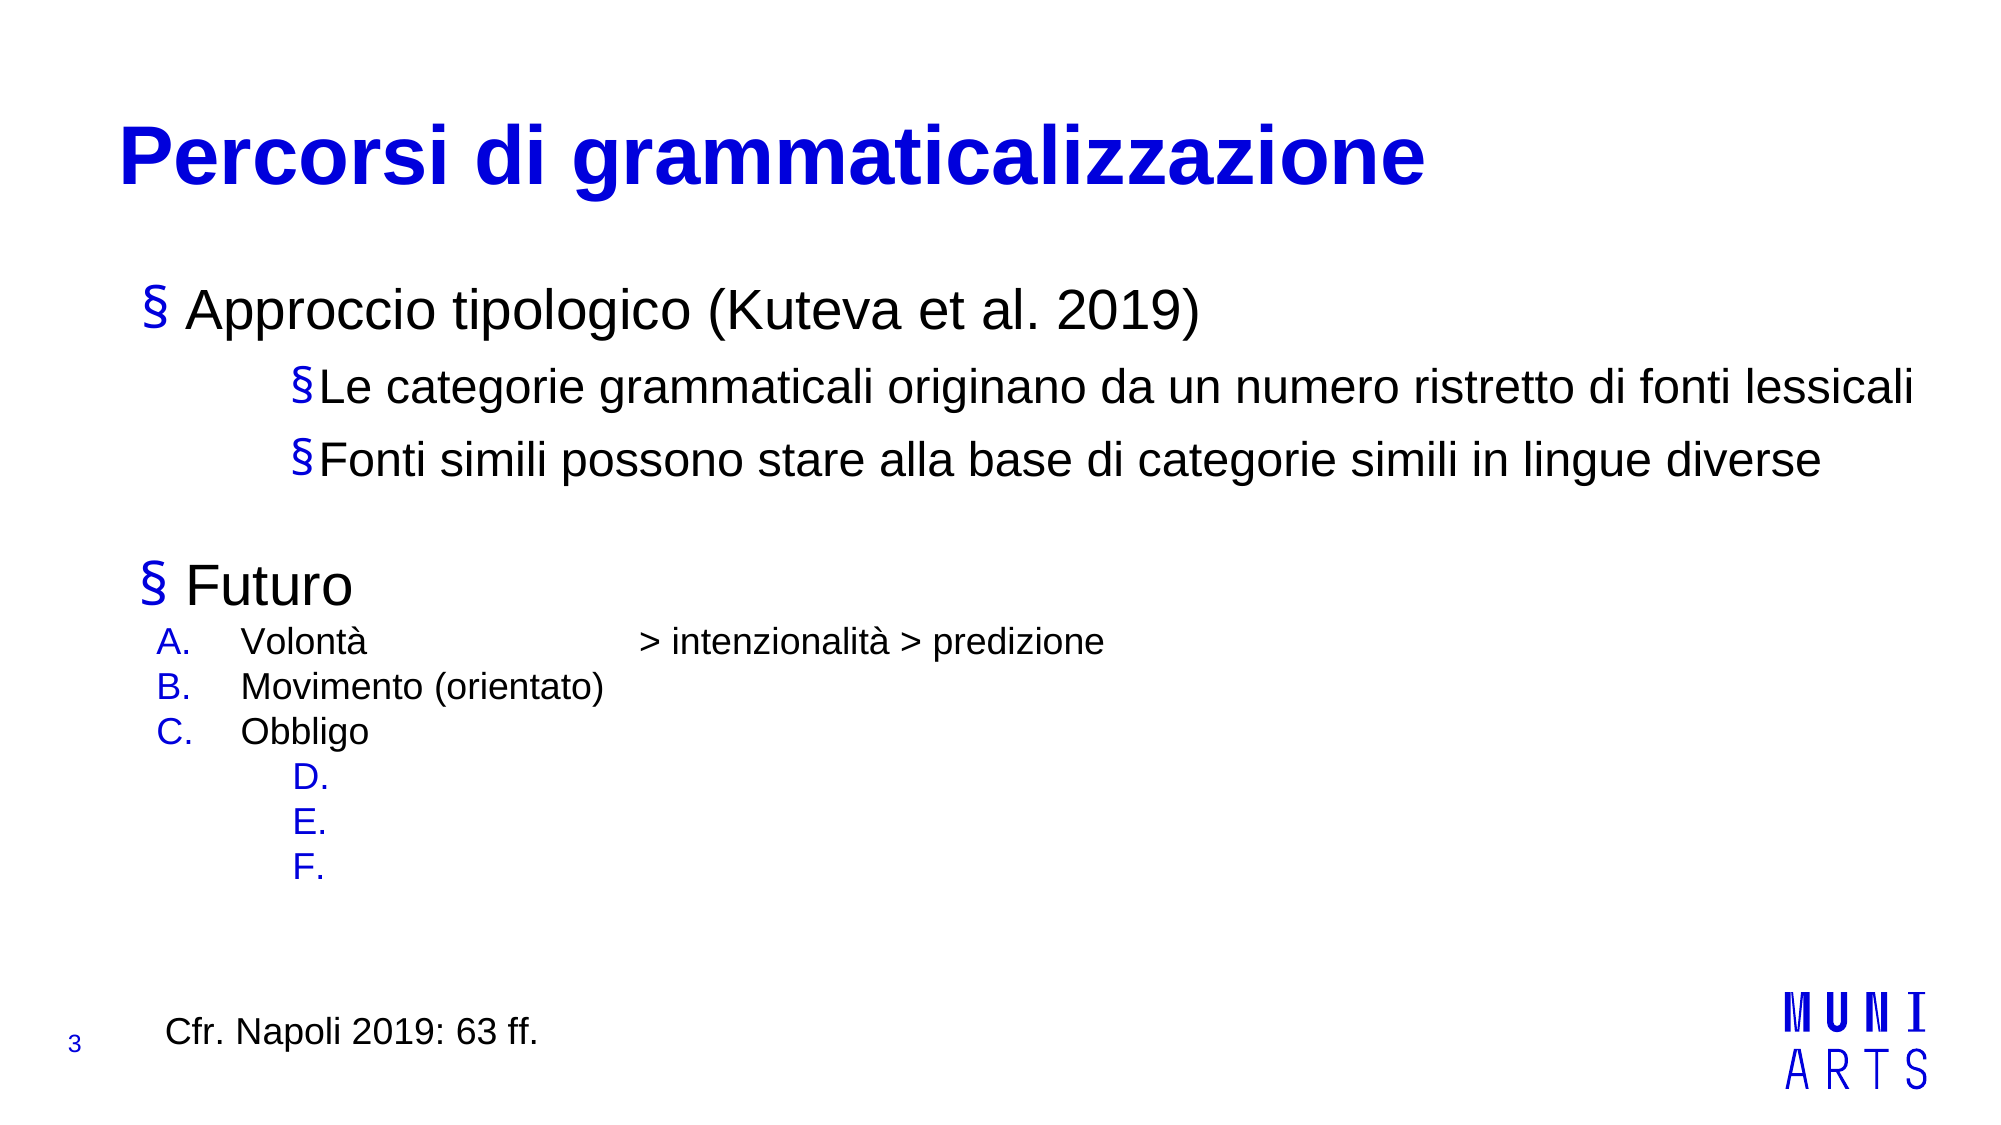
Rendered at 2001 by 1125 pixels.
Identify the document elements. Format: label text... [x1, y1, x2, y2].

title Percorsi di grammaticalizzazione [118, 118, 1883, 193]
list Approccio tipologico (Kuteva et al. 2019) Le categorie grammaticali originano da un numero ristretto di fonti lessicali Fonti simili possono stare alla base di categorie simili in lingue diverse [118, 268, 1936, 507]
text_box Futuro Volontà > intenzionalità > predizione Movimento (orientato) Obbligo [115, 542, 1116, 949]
text_box 2 [67, 1021, 110, 1063]
text_box Cfr. Napoli 2019: 63 ff. [142, 976, 2000, 1067]
